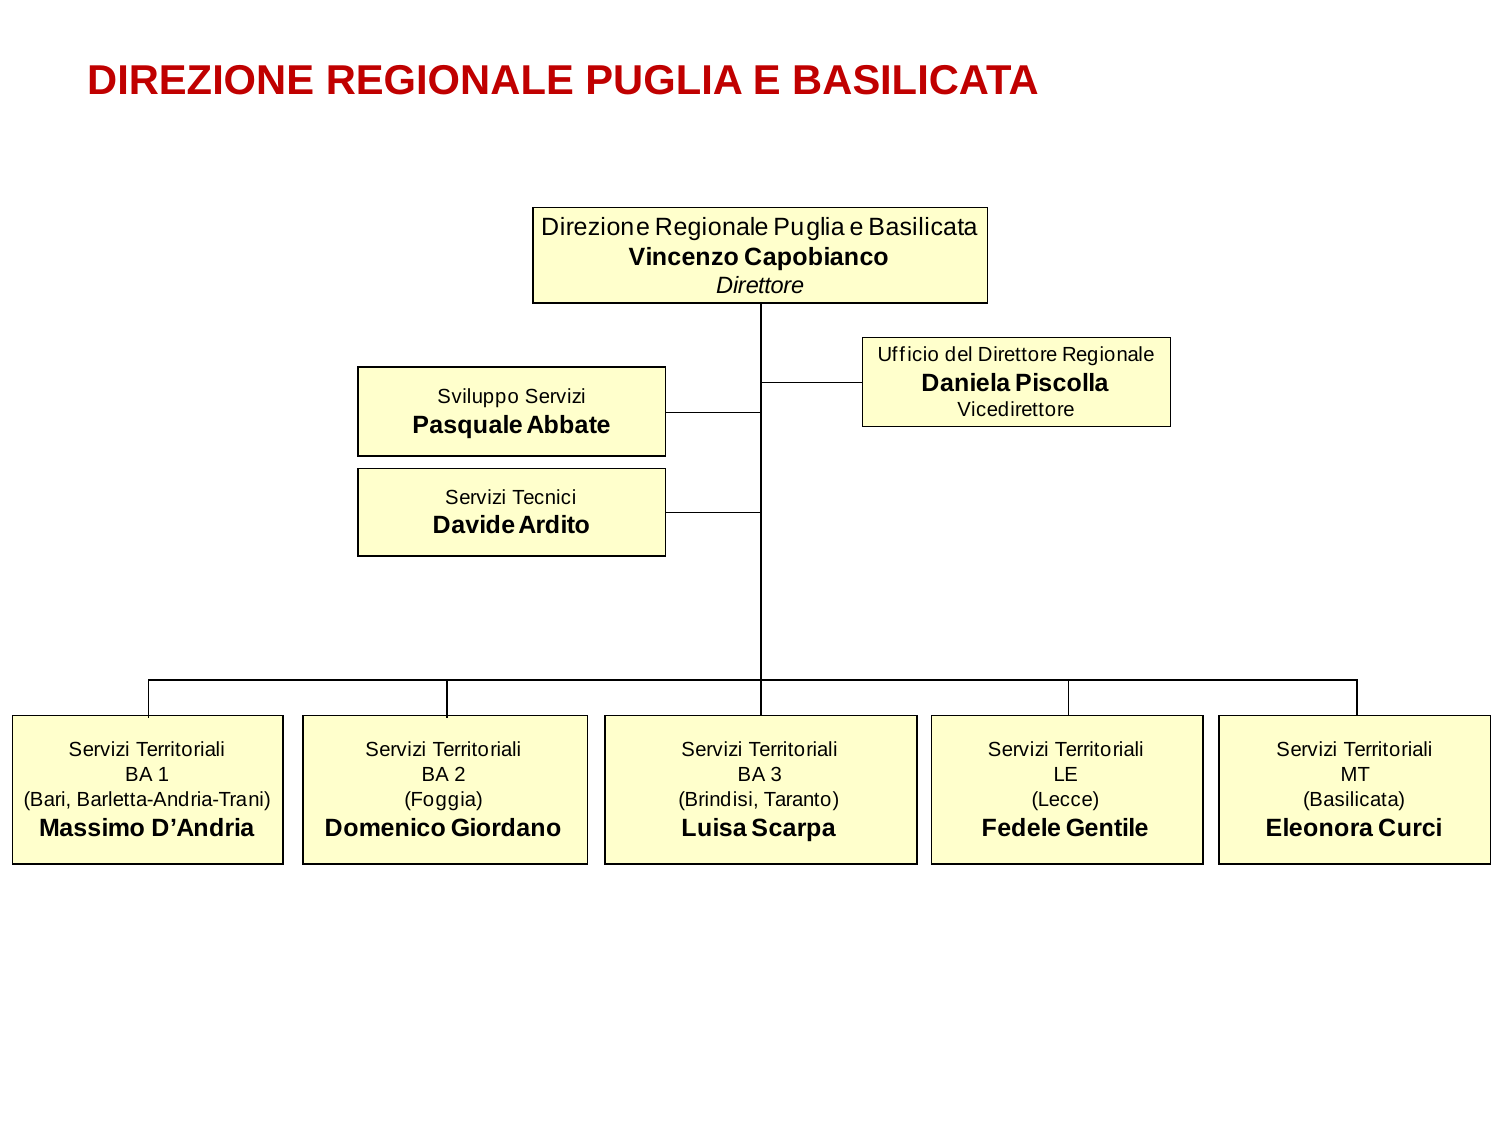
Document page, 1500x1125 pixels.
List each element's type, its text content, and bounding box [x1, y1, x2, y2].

title DIREZIONE REGIONALE PUGLIA E BASILICATA [72, 45, 1462, 128]
picture [8, 202, 1492, 865]
